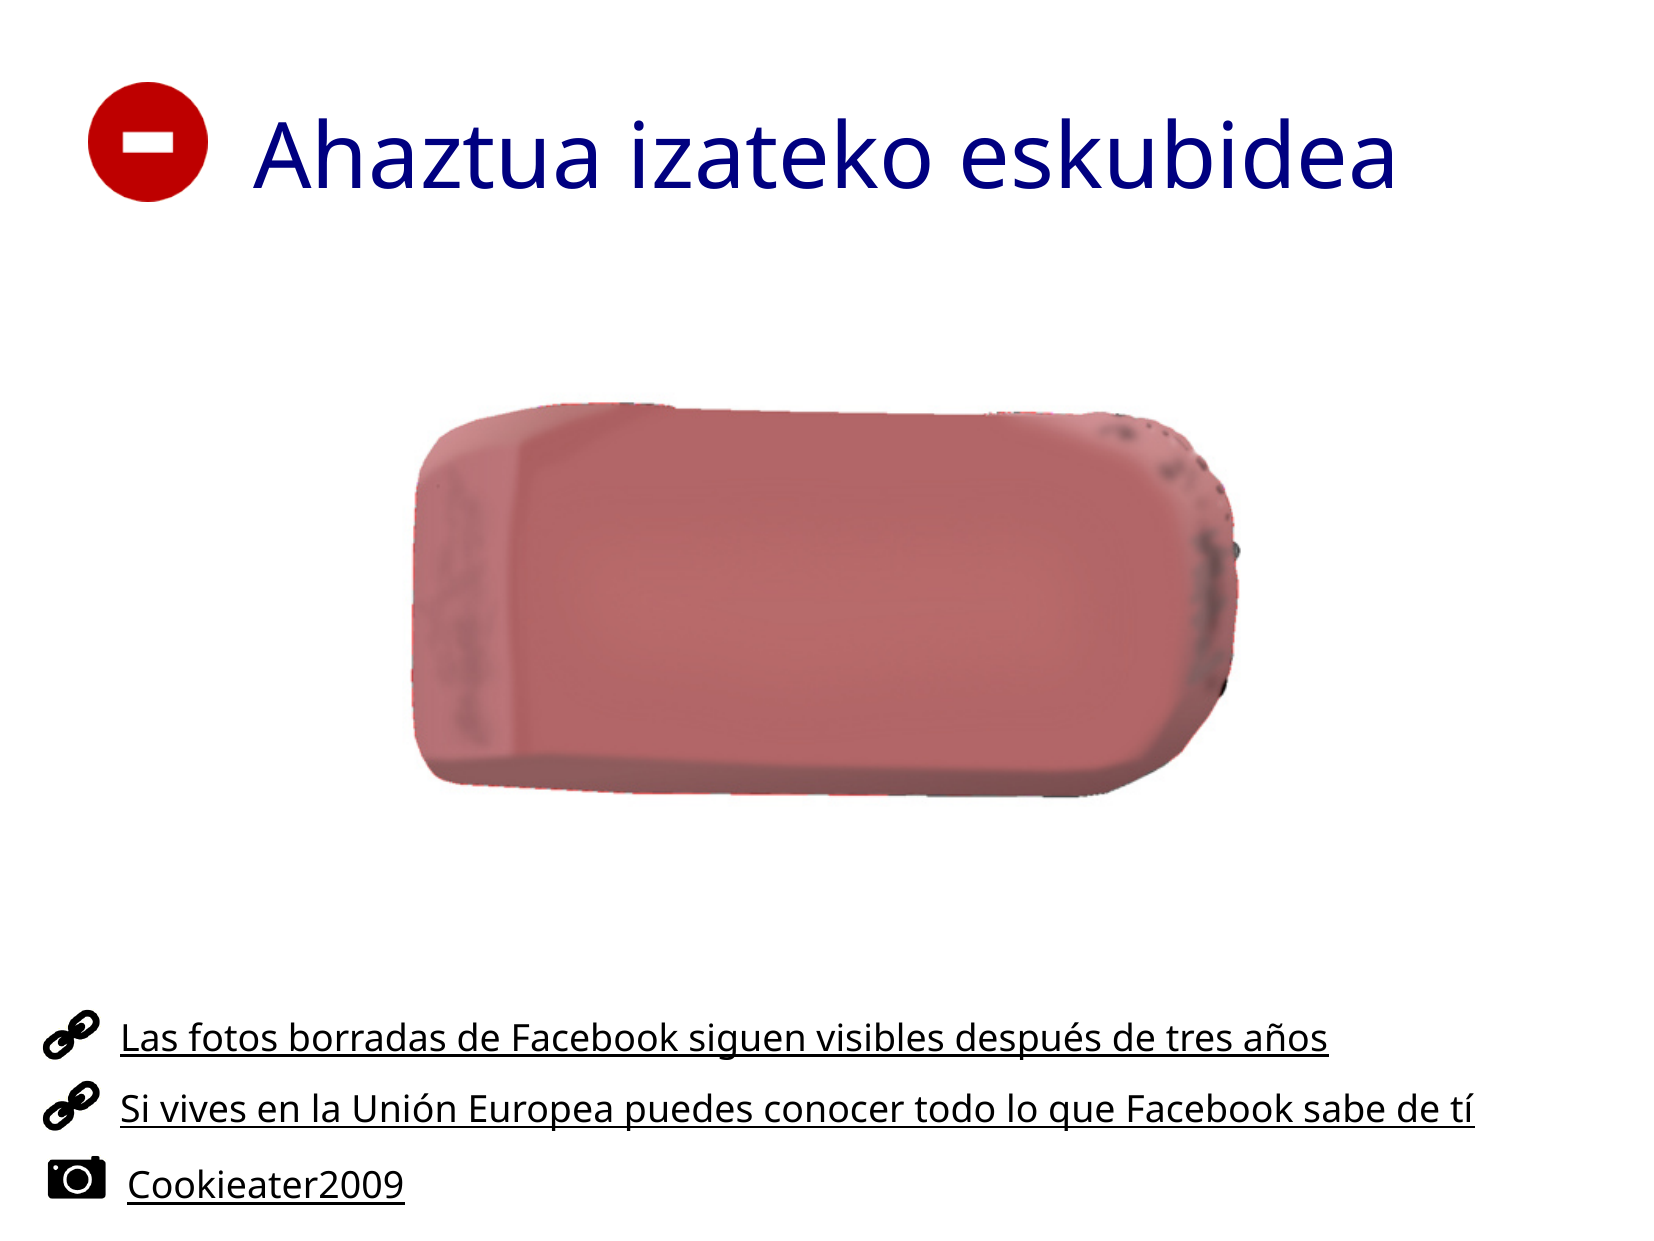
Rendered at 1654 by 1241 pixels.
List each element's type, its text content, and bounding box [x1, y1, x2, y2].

picture [315, 318, 1316, 912]
picture [88, 82, 208, 202]
text_box Las fotos borradas de Facebook siguen visibles después de tres años [105, 1004, 1293, 1062]
text_box Cookieater2009 [112, 1151, 414, 1209]
picture [41, 1008, 101, 1061]
text_box Si vives en la Unión Europea puedes conocer todo lo que Facebook sabe de tí [105, 1075, 1433, 1133]
picture [41, 1079, 101, 1132]
text_box Ahaztua izateko eskubidea [238, 83, 1604, 207]
picture [46, 1154, 107, 1200]
